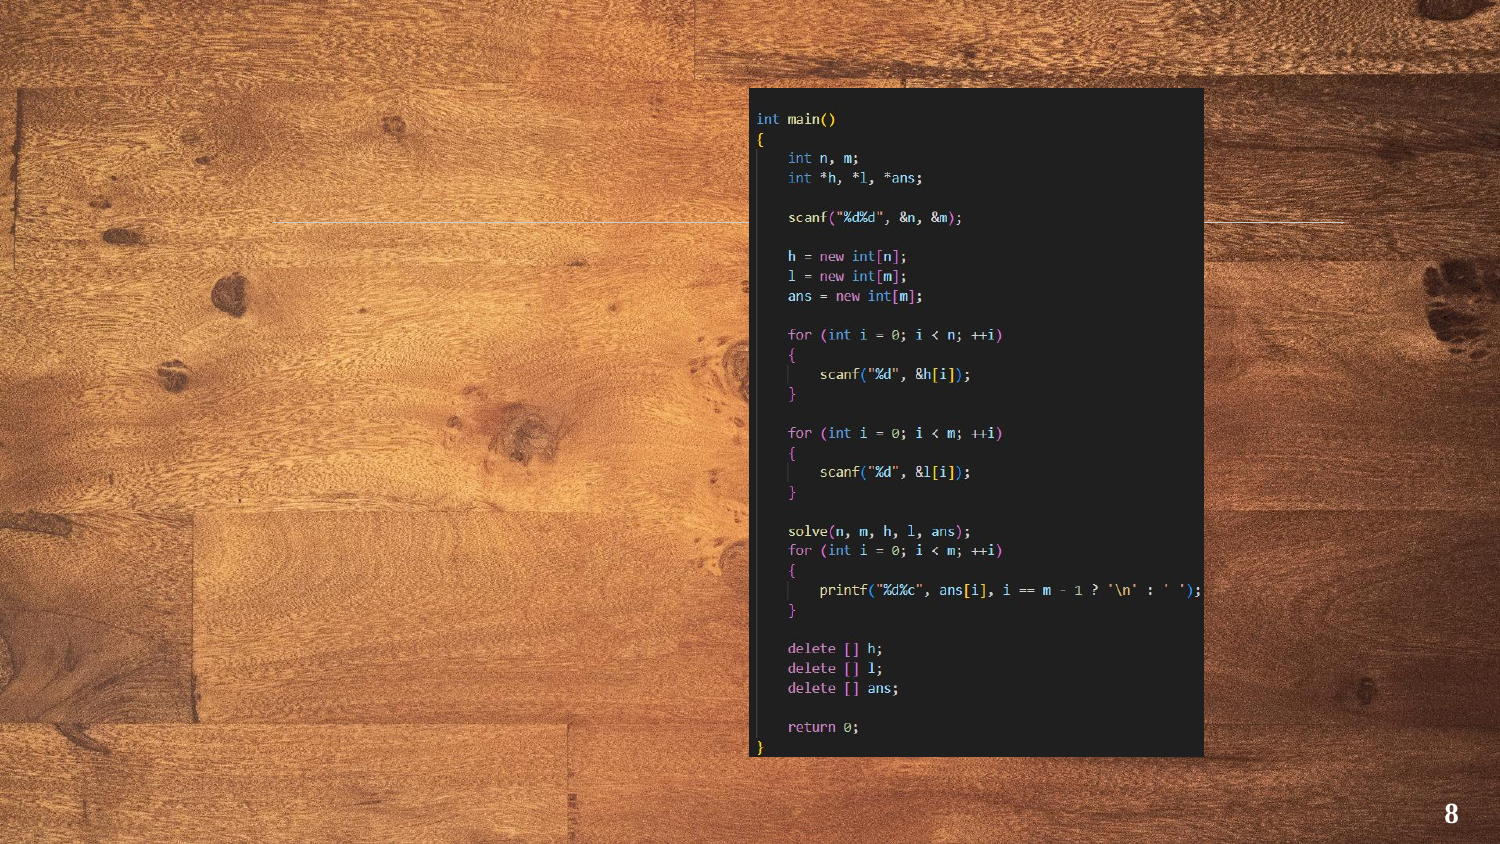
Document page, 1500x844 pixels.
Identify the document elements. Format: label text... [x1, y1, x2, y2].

slide_number 8 [1429, 779, 1500, 844]
title 範例程式 [1204, 117, 1341, 233]
title 範例程式 [255, 117, 749, 233]
picture [749, 88, 1204, 757]
